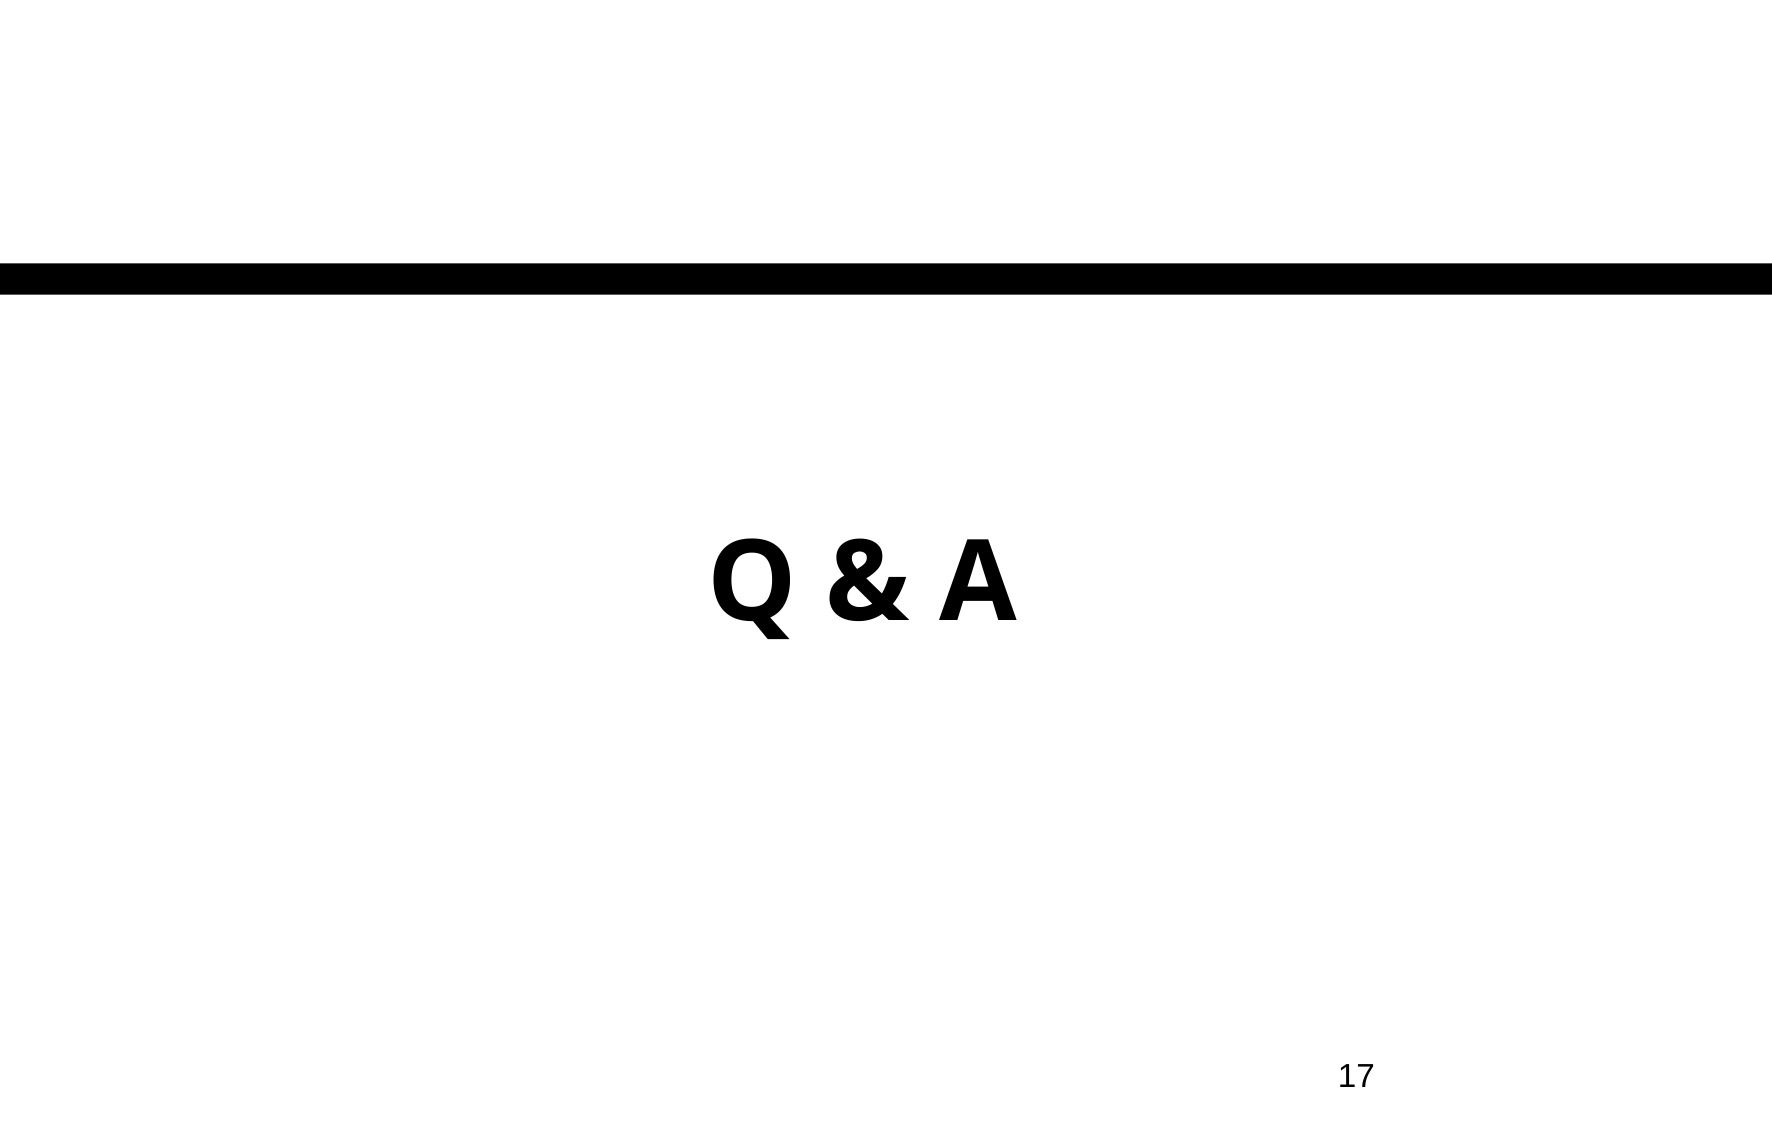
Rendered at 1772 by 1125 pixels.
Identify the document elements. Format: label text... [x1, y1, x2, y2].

text_box 17 [1322, 1046, 1737, 1125]
text_box Q & A [142, 433, 1583, 650]
